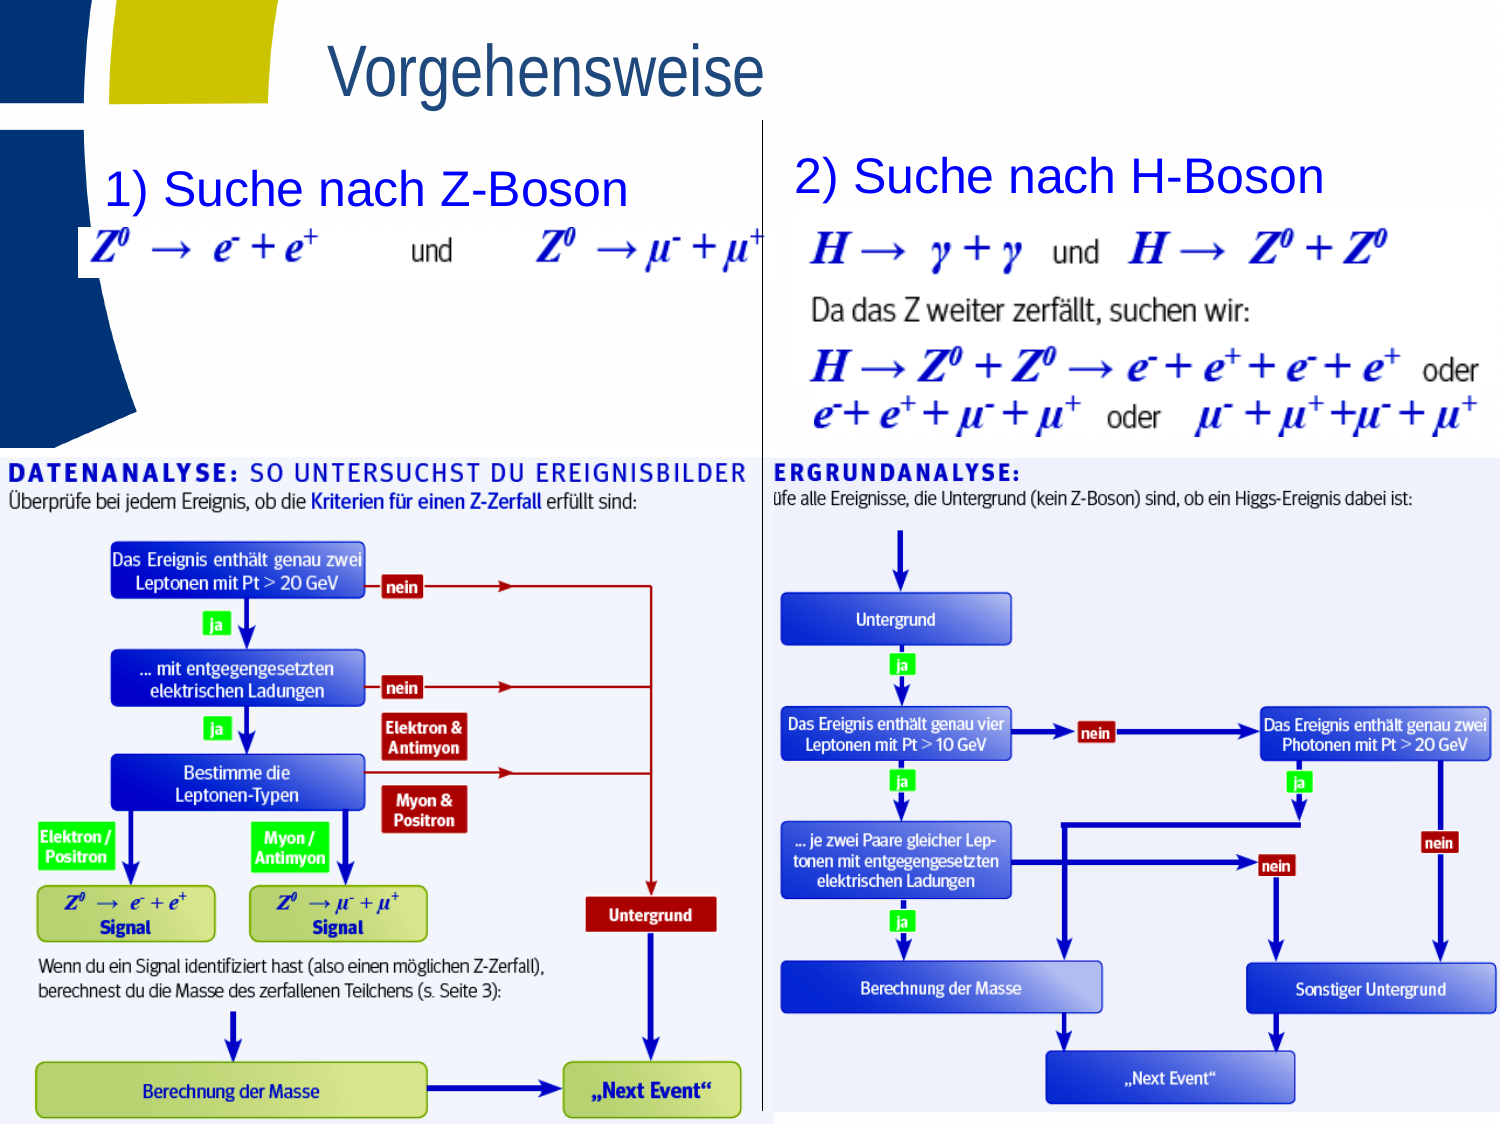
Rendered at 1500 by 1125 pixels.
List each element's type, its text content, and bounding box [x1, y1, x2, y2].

title Vorgehensweise [312, 1, 1400, 133]
text_box 2) Suche nach H-Boson [780, 136, 1471, 212]
picture [0, 0, 1500, 1125]
text_box 1) Suche nach Z-Boson [90, 149, 721, 270]
